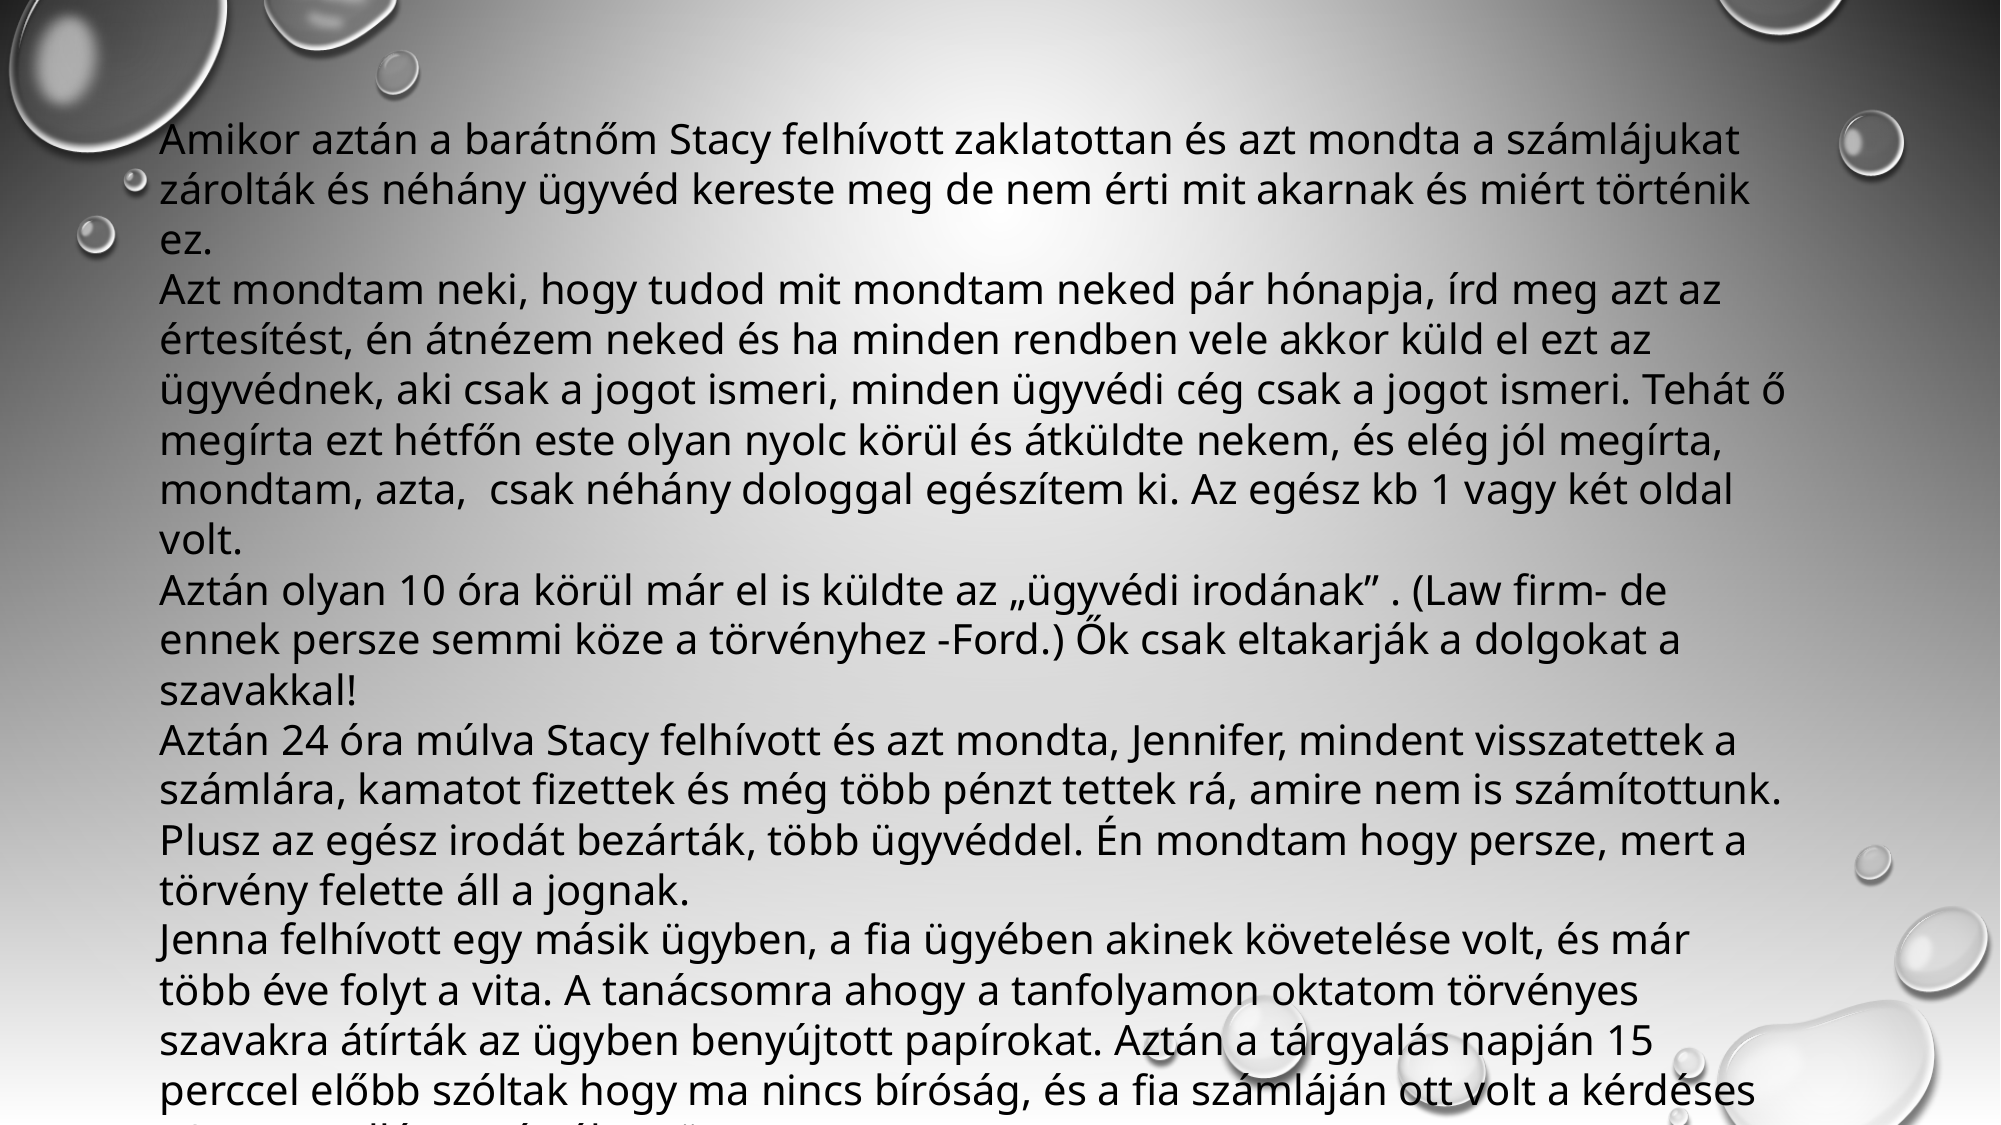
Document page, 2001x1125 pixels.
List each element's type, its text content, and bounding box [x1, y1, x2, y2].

text_box Amikor aztán a barátnőm Stacy felhívott zaklatottan és azt mondta a számlájukat zárolták és néhány ügyvéd kereste meg de nem érti mit akarnak és miért történik ez. Azt mondtam neki, hogy tudod mit mondtam neked pár hónapja, írd meg azt az értesítést, én átnézem neked és ha minden rendben vele akkor küld el ezt az ügyvédnek, aki csak a jogot ismeri, minden ügyvédi cég csak a jogot ismeri. Tehát ő megírta ezt hétfőn este olyan nyolc körül és átküldte nekem, és elég jól megírta, mondtam, azta, csak néhány dologgal egészítem ki. Az egész kb 1 vagy két oldal volt. Aztán olyan 10 óra körül már el is küldte az „ügyvédi irodának” . (Law firm- de ennek persze semmi köze a törvényhez -Ford.) Ők csak eltakarják a dolgokat a szavakkal! Aztán 24 óra múlva Stacy felhívott és azt mondta, Jennifer, mindent visszatettek a számlára, kamatot fizettek és még több pénzt tettek rá, amire nem is számítottunk. Plusz az egész irodát bezárták, több ügyvéddel. Én mondtam hogy persze, mert a törvény felette áll a jognak. Jenna felhívott egy másik ügyben, a fia ügyében akinek követelése volt, és már több éve folyt a vita. A tanácsomra ahogy a tanfolyamon oktatom törvényes szavakra átírták az ügyben benyújtott papírokat. Aztán a tárgyalás napján 15 perccel előbb szóltak hogy ma nincs bíróság, és a fia számláján ott volt a kérdéses 18 ezer Dollár. Lezárták az ügyet. Emberek! Ez nem egy új dolog, ez az a dolog ami mindig is volt! Magasabb joghatóság, a törvény a jog felett! [145, 105, 1805, 1125]
picture [0, 0, 2000, 1125]
